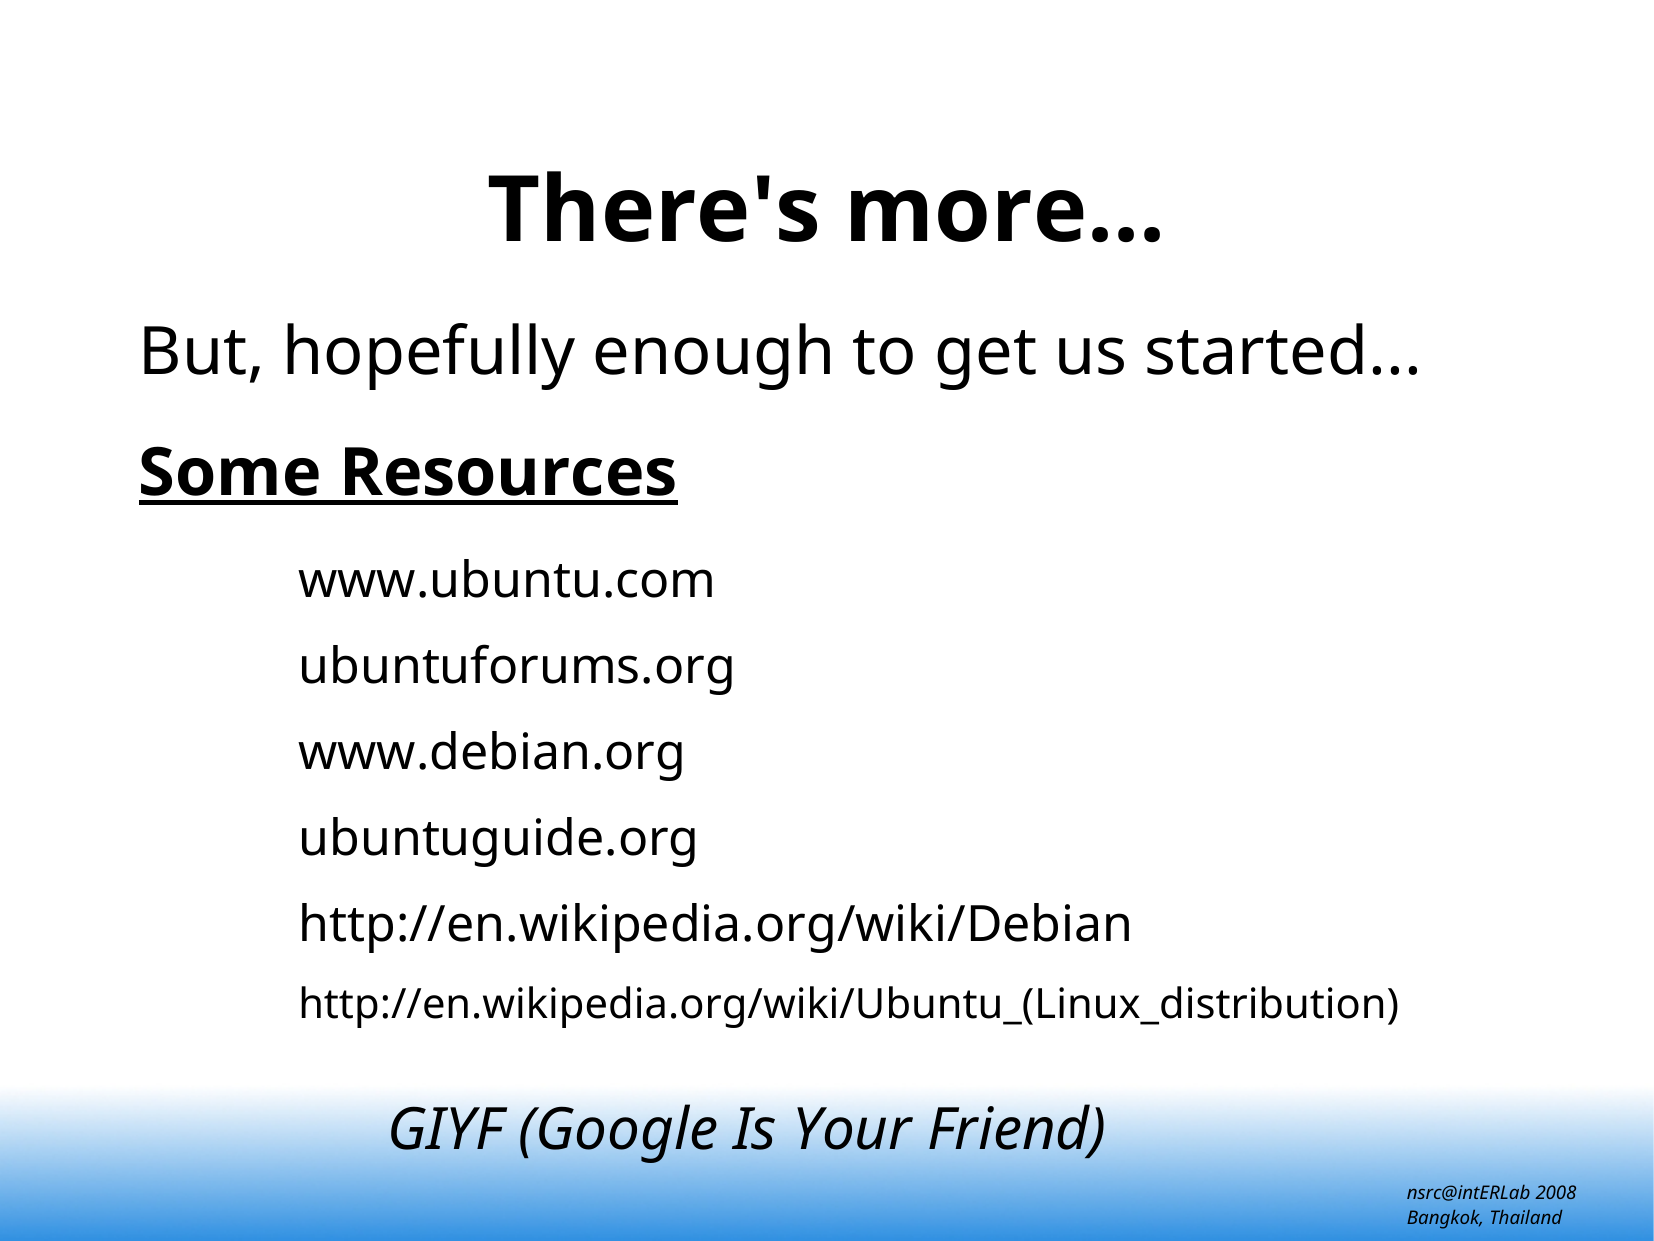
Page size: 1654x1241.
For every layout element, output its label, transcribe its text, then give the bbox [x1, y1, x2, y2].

picture [0, 1083, 1654, 1241]
list But, hopefully enough to get us started... Some Resources www.ubuntu.com ubuntuforums.org www.debian.org ubuntuguide.org http://en.wikipedia.org/wiki/Debian http://en.wikipedia.org/wiki/Ubuntu_(Linux_distribution) GIYF (Google Is Your Friend) [121, 303, 1573, 1090]
title There's more... [121, 102, 1534, 303]
